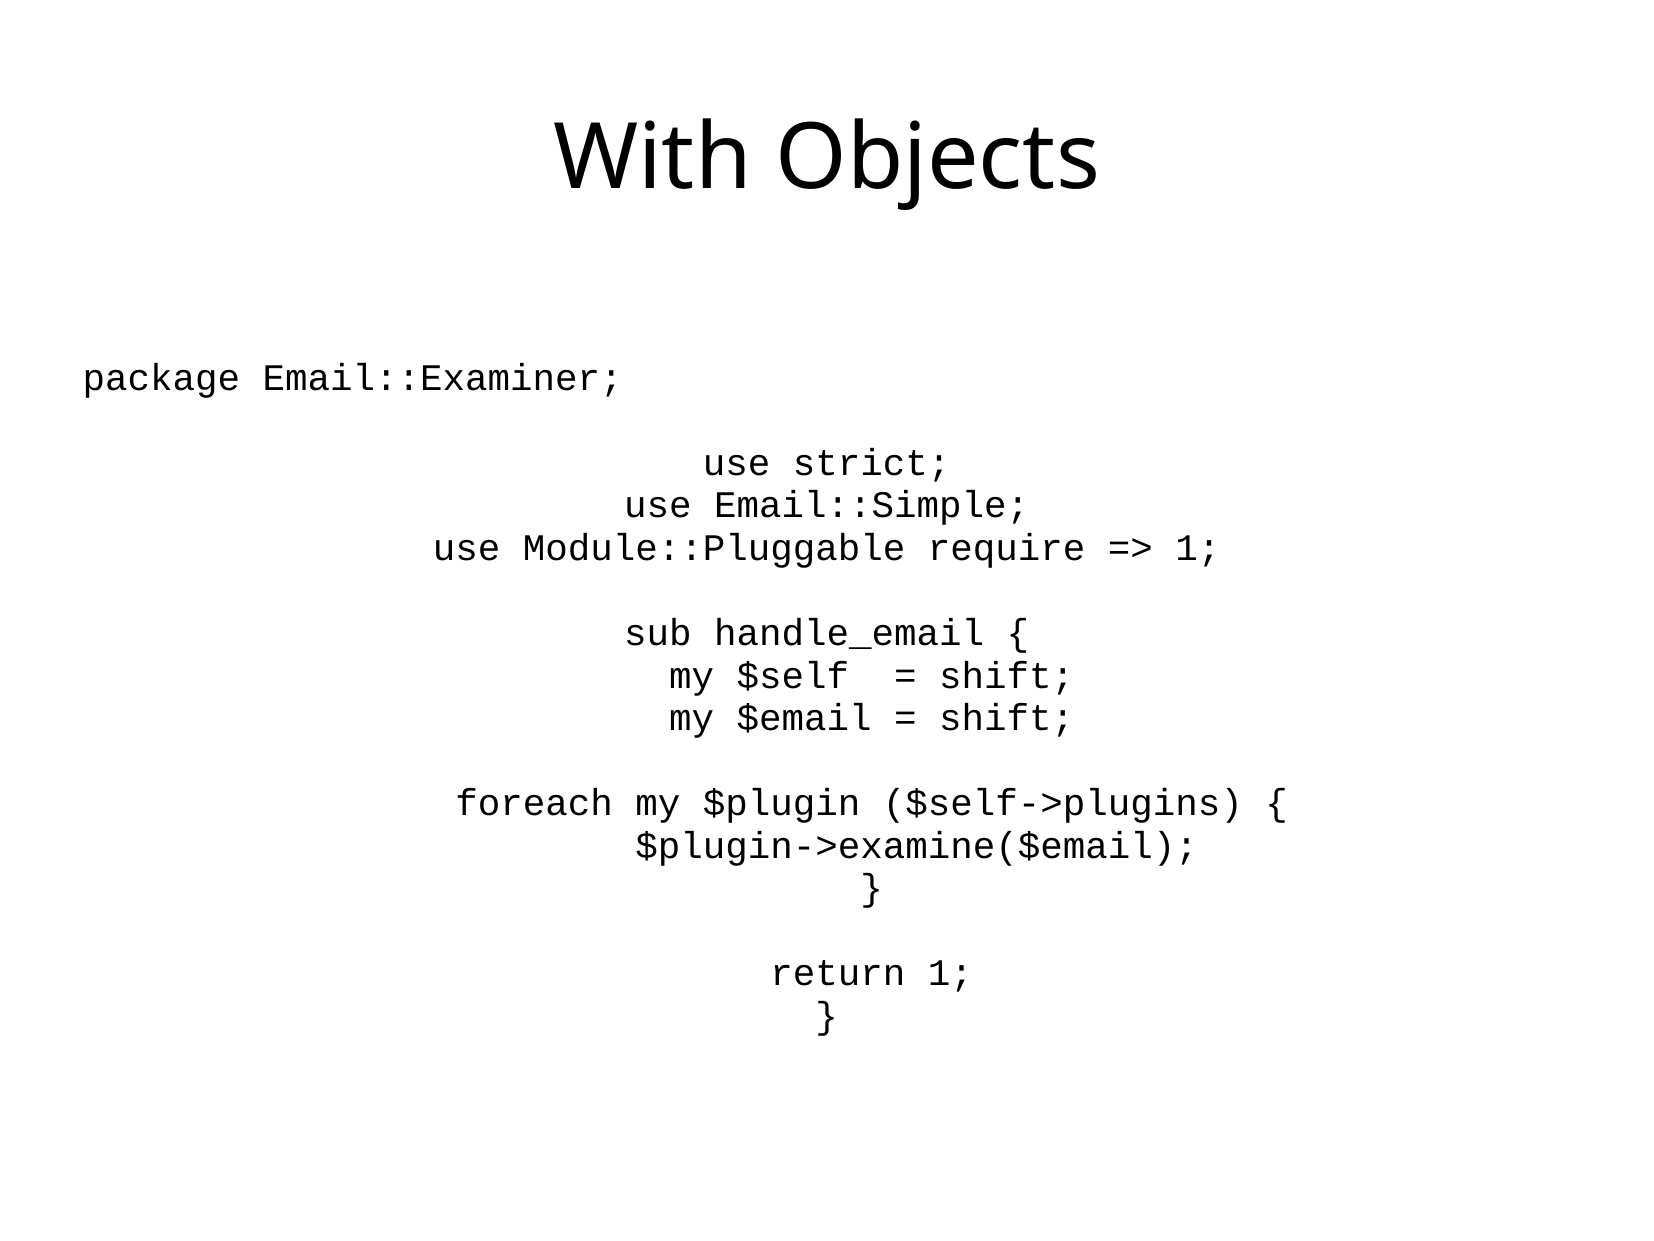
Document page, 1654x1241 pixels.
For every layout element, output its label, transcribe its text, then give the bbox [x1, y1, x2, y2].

title With Objects [82, 49, 1571, 257]
subtitle package Email::Examiner; use strict; use Email::Simple; use Module::Pluggable require => 1; sub handle_email { my $self = shift; my $email = shift; foreach my $plugin ($self->plugins) { $plugin->examine($email); } return 1; } [82, 290, 1571, 1109]
